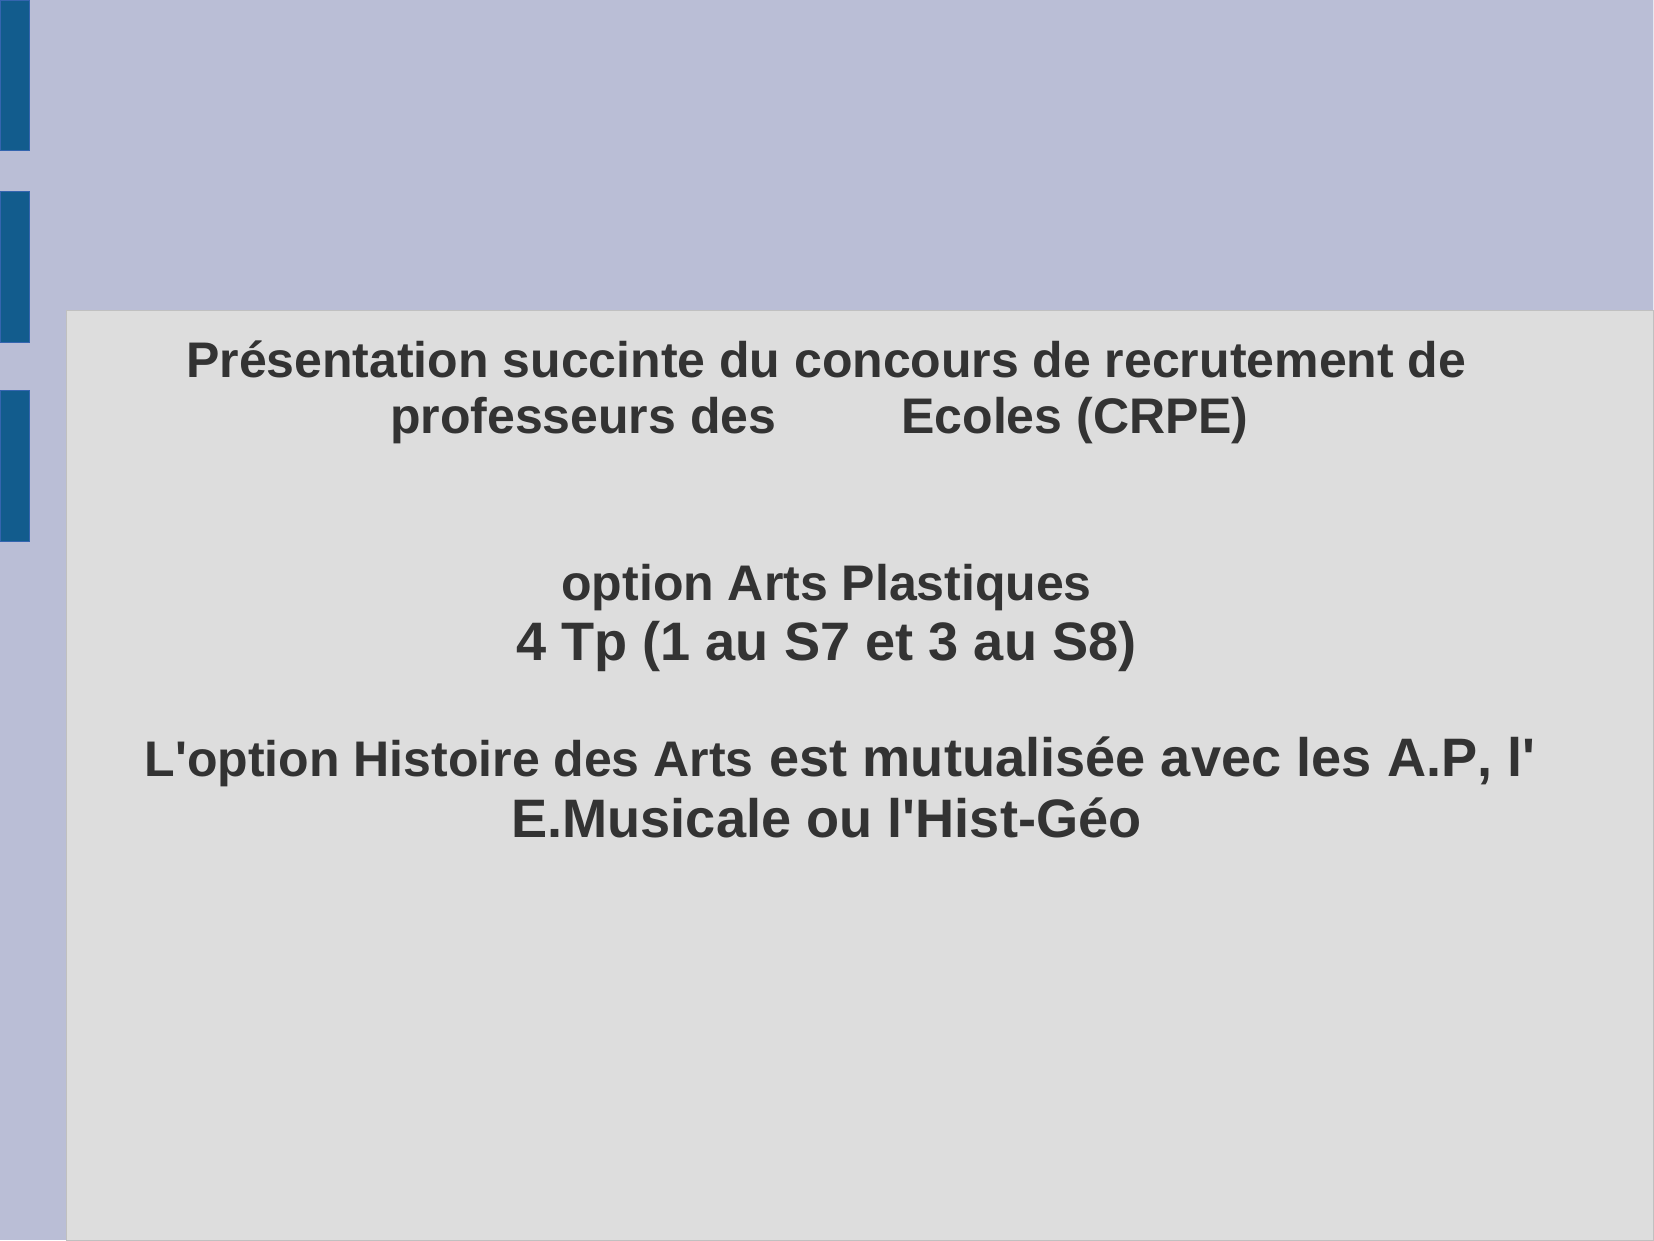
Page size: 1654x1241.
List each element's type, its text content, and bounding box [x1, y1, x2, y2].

title Présentation succinte du concours de recrutement de professeurs des Ecoles (CRPE) option Arts Plastiques 4 Tp (1 au S7 et 3 au S8) L'option Histoire des Arts est mutualisée avec les A.P, l' E.Musicale ou l'Hist-Géo [82, 153, 1571, 1028]
